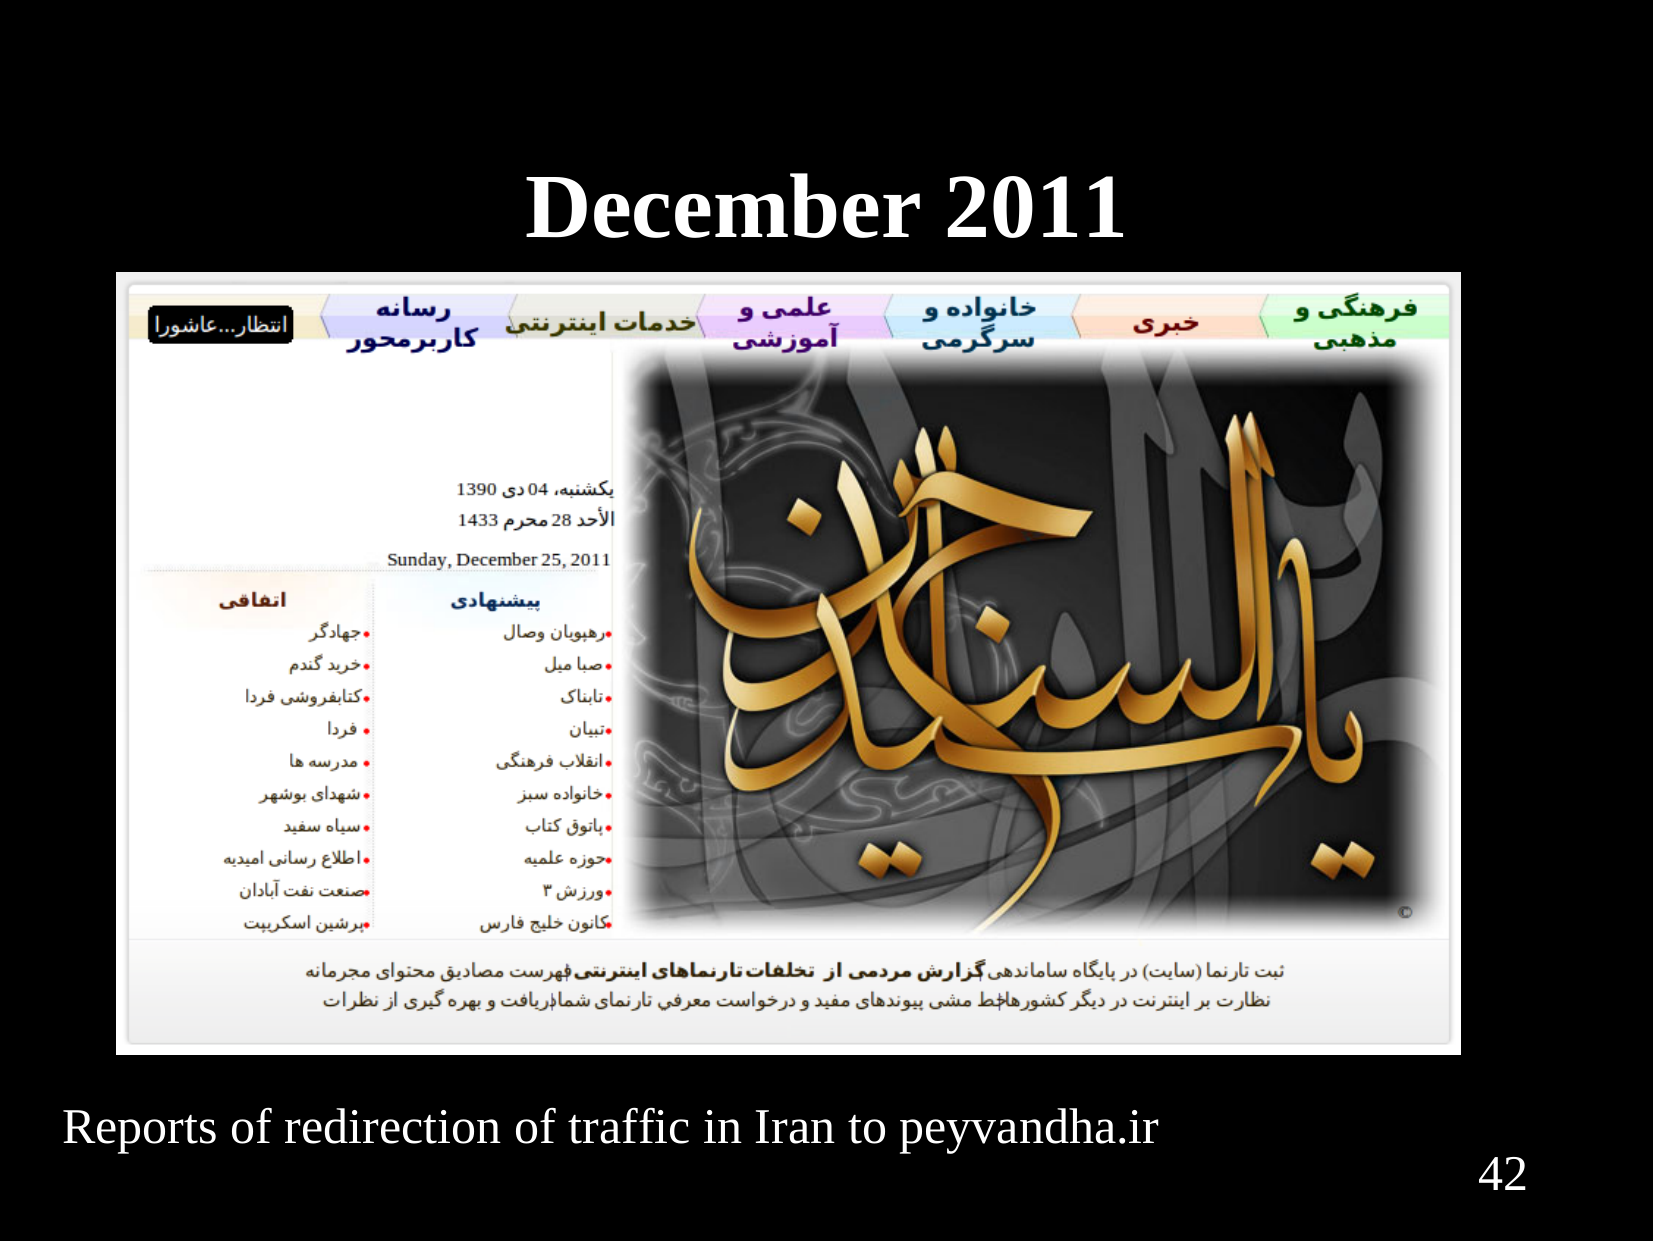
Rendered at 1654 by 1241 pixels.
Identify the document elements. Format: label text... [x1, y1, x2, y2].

title December 2011 [121, 102, 1534, 311]
text_box Reports of redirection of traffic in Iran to peyvandha.ir [62, 1098, 1404, 1154]
picture [116, 272, 1461, 1055]
